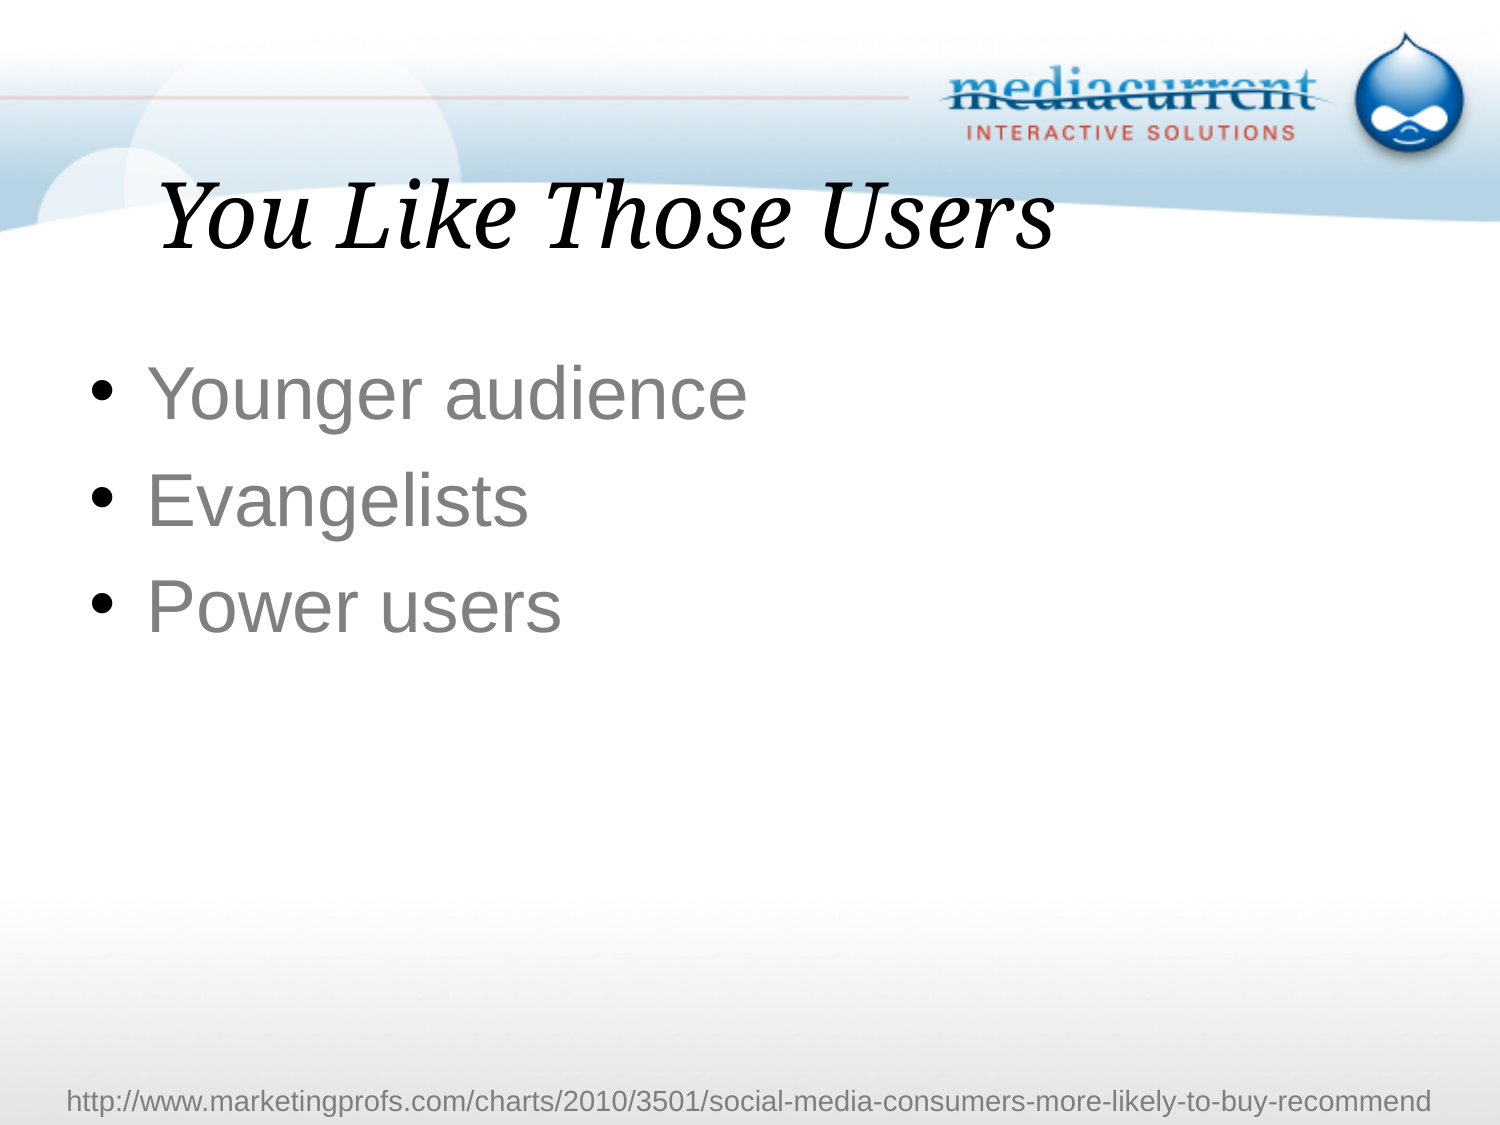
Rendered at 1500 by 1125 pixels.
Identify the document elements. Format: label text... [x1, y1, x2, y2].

text_box Younger audience Evangelists Power users [75, 337, 1425, 1075]
text_box http://www.marketingprofs.com/charts/2010/3501/social-media-consumers-more-likely-to-buy-recommend [0, 1075, 1500, 1125]
text_box You Like Those Users [112, 149, 1100, 337]
